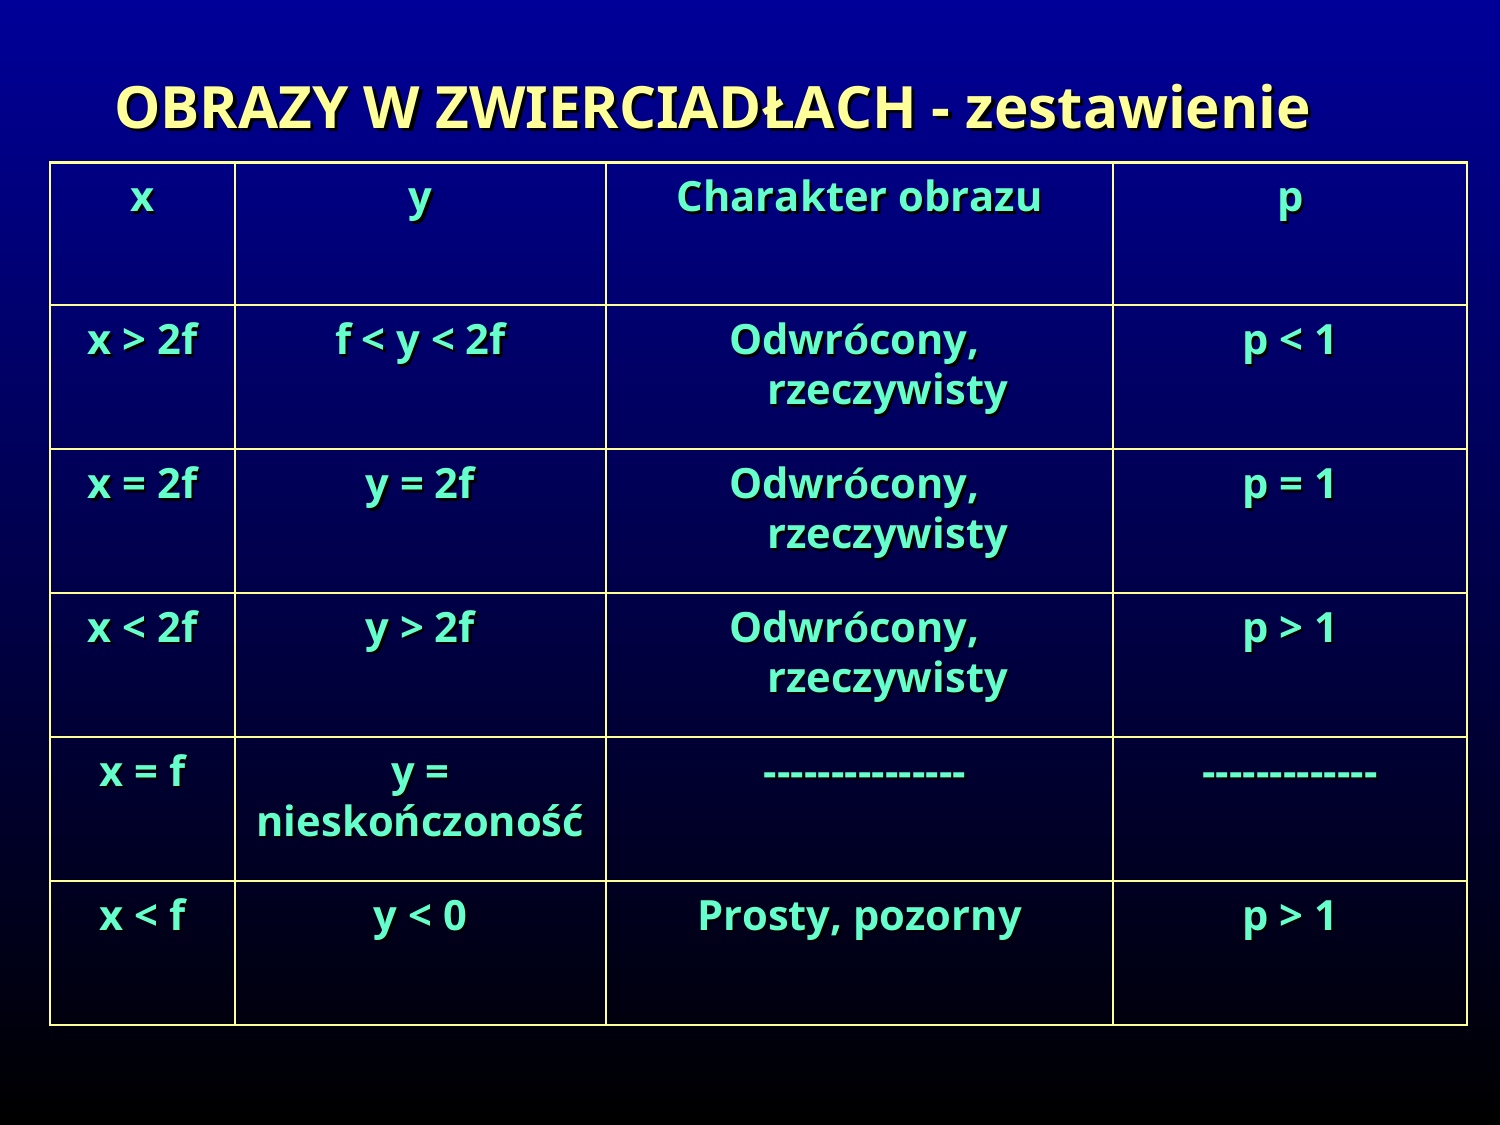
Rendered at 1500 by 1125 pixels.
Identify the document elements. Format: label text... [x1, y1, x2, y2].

text_box y = 2f [236, 450, 605, 592]
text_box p > 1 [1114, 882, 1466, 1024]
text_box y [236, 164, 605, 304]
text_box Prosty, pozorny [607, 882, 1112, 1024]
text_box --------------- [607, 738, 1112, 880]
text_box x = 2f [51, 450, 234, 592]
text_box x < 2f [51, 594, 234, 736]
text_box Charakter obrazu [607, 164, 1112, 304]
text_box p [1114, 164, 1466, 304]
text_box y > 2f [236, 594, 605, 736]
text_box p > 1 [1114, 594, 1466, 736]
text_box y < 0 [236, 882, 605, 1024]
text_box x = f [51, 738, 234, 880]
text_box p < 1 [1114, 306, 1466, 448]
text_box ------------- [1114, 738, 1466, 880]
text_box x > 2f [51, 306, 234, 448]
text_box p = 1 [1114, 450, 1466, 592]
text_box OBRAZY W ZWIERCIADŁACH - zestawienie [99, 62, 1327, 148]
text_box Odwrócony, rzeczywisty [607, 594, 1112, 736]
text_box x < f [51, 882, 234, 1024]
text_box Odwrócony, rzeczywisty [607, 450, 1112, 592]
text_box x [51, 164, 234, 304]
text_box y = nieskończoność [236, 738, 605, 880]
text_box f < y < 2f [236, 306, 605, 448]
text_box Odwrócony, rzeczywisty [607, 306, 1112, 448]
